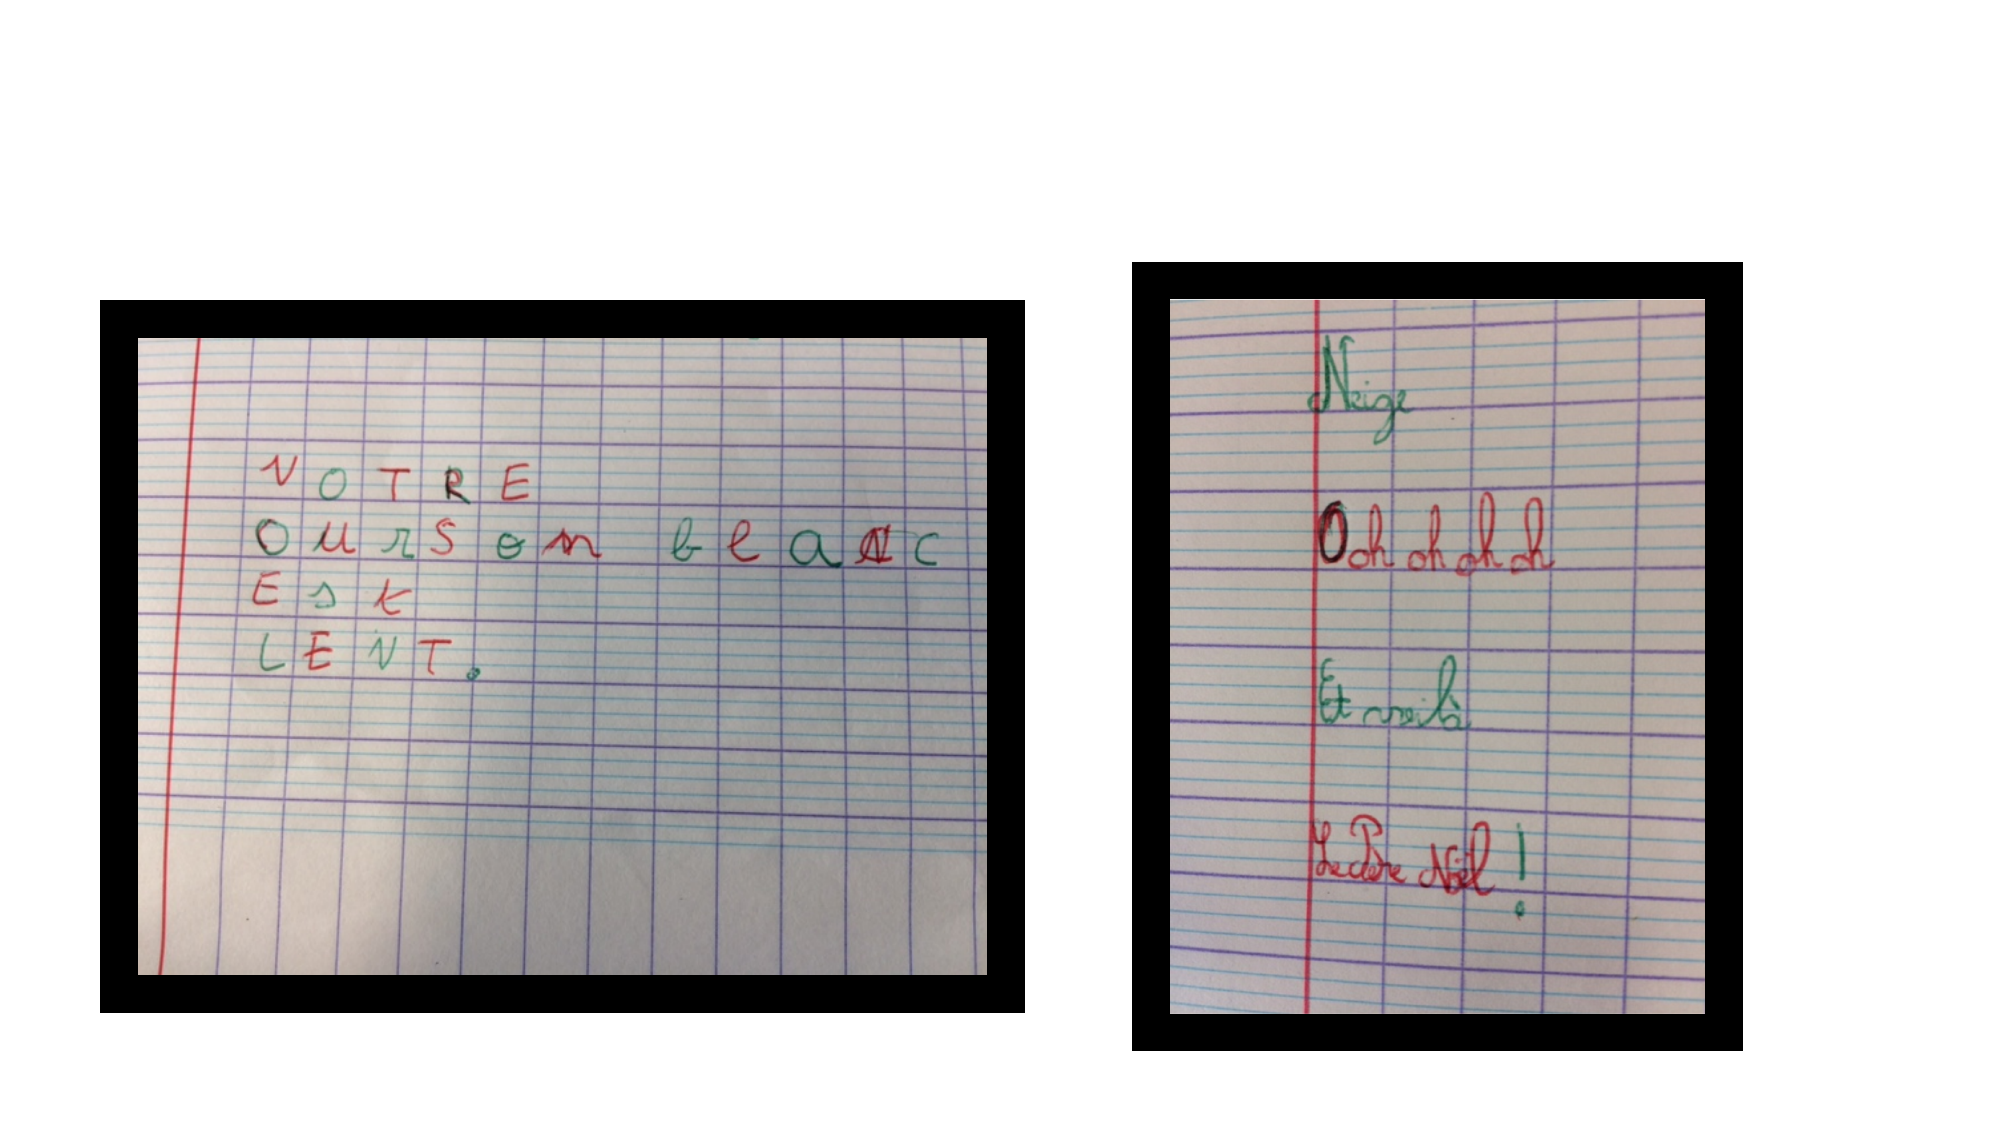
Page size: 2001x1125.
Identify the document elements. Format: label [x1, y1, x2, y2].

picture [137, 337, 988, 976]
picture [1169, 299, 1706, 1014]
